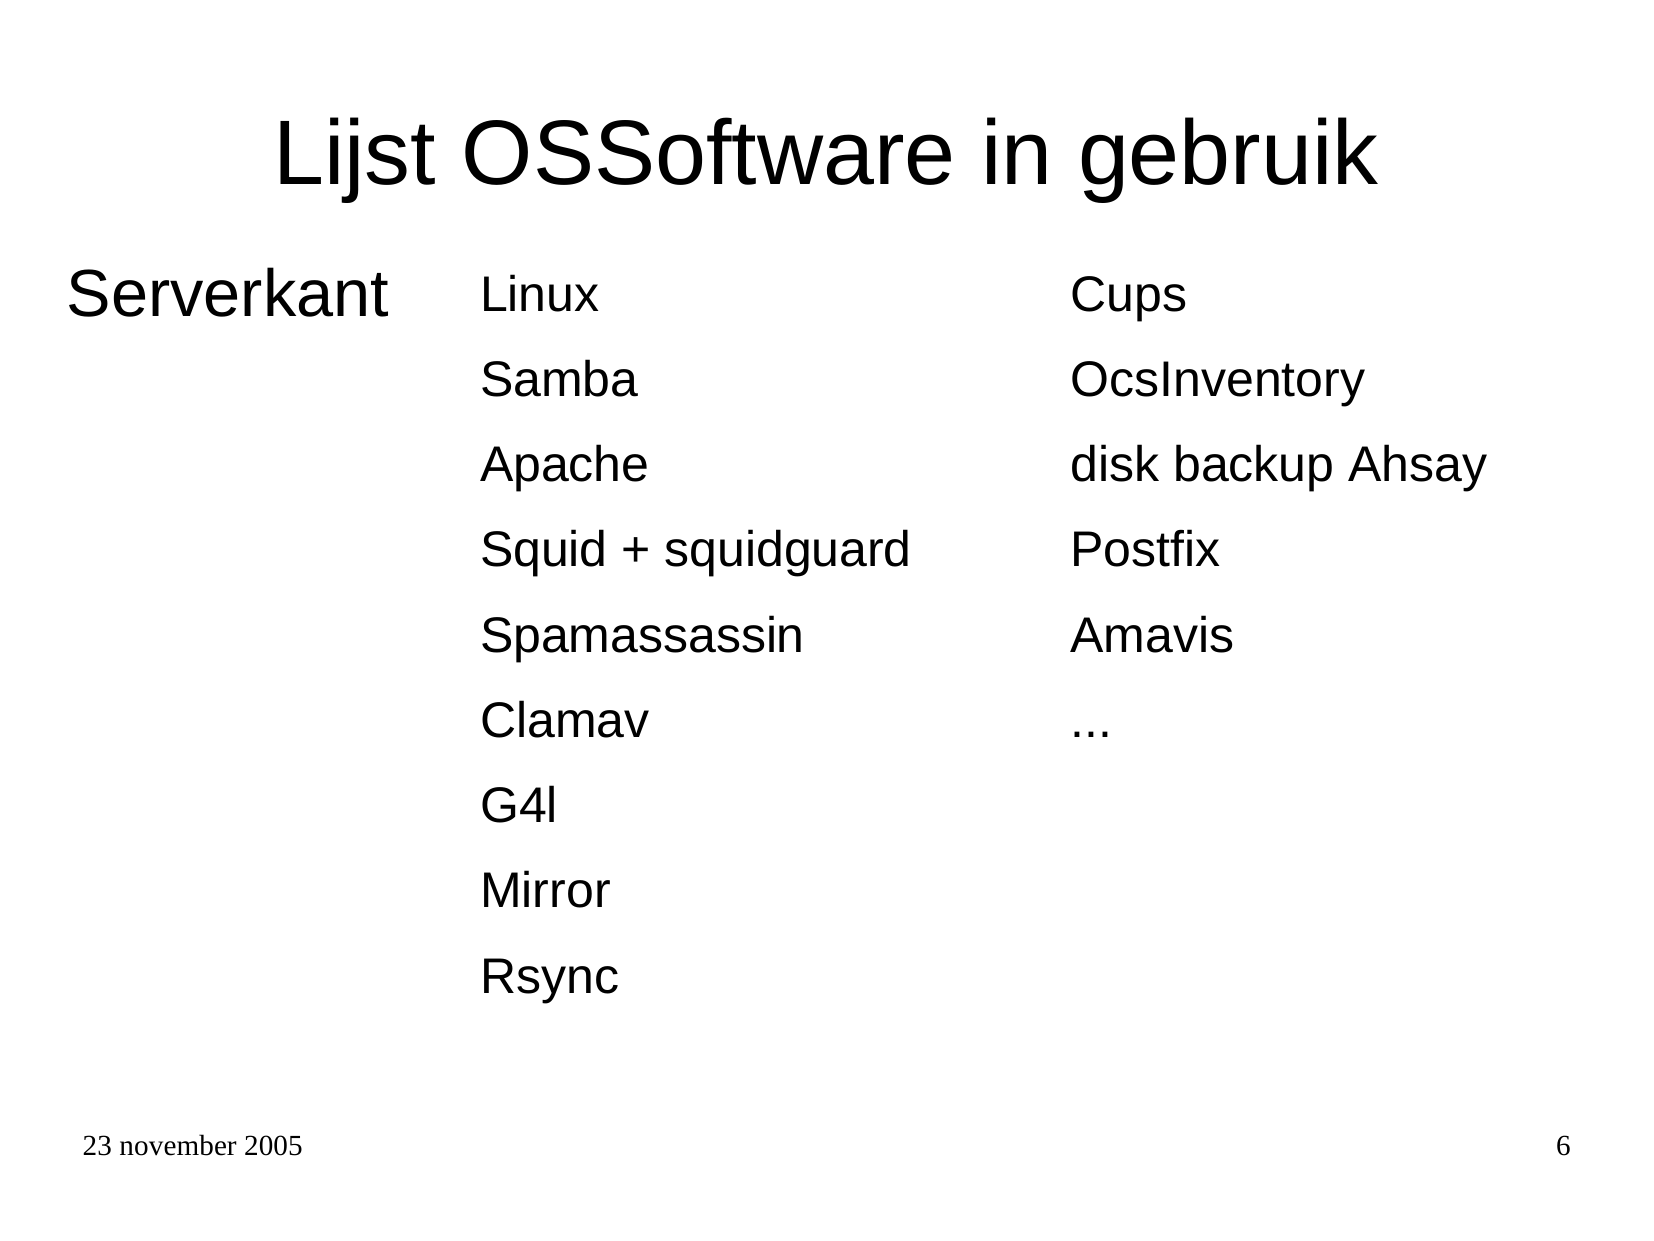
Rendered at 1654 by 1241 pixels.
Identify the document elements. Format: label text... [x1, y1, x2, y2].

title Lijst OSSoftware in gebruik [82, 49, 1571, 257]
list Linux Samba Apache Squid + squidguard Spamassassin Clamav G4l Mirror Rsync [462, 265, 975, 1048]
list Serverkant [49, 256, 473, 384]
list Cups OcsInventory disk backup Ahsay Postfix Amavis ... [1053, 265, 1565, 1048]
